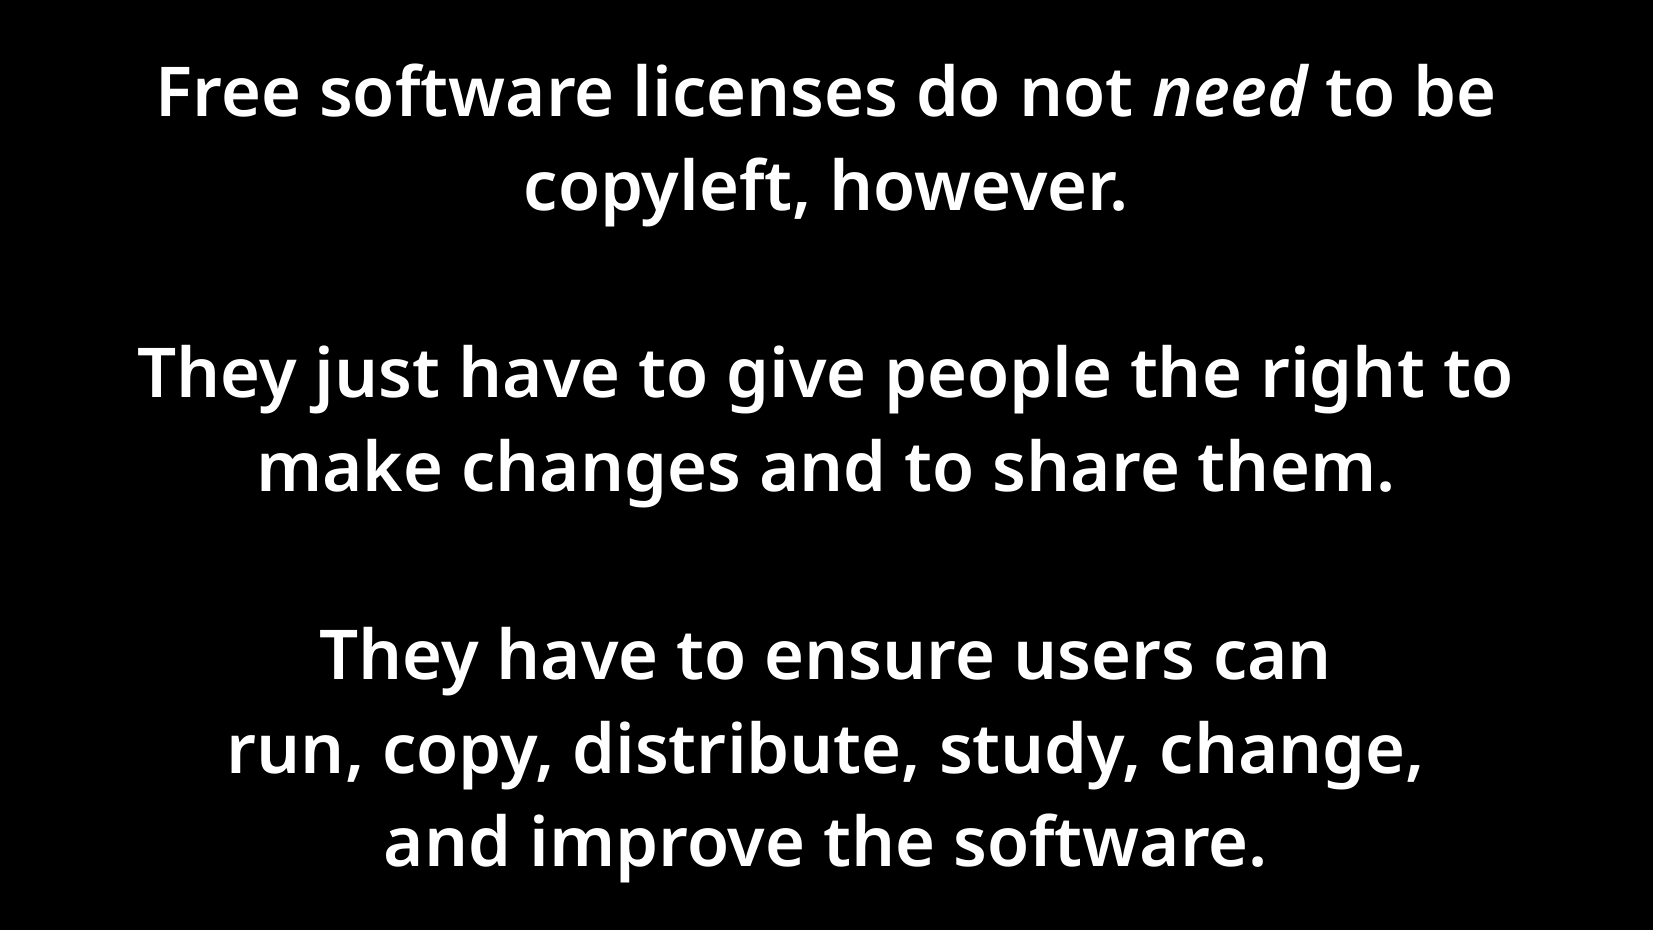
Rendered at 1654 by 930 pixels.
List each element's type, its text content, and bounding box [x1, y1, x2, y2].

title Free software licenses do not need to be copyleft, however. They just have to give people the right to make changes and to share them. They have to ensure users can run, copy, distribute, study, change, and improve the software. [82, 89, 1571, 841]
